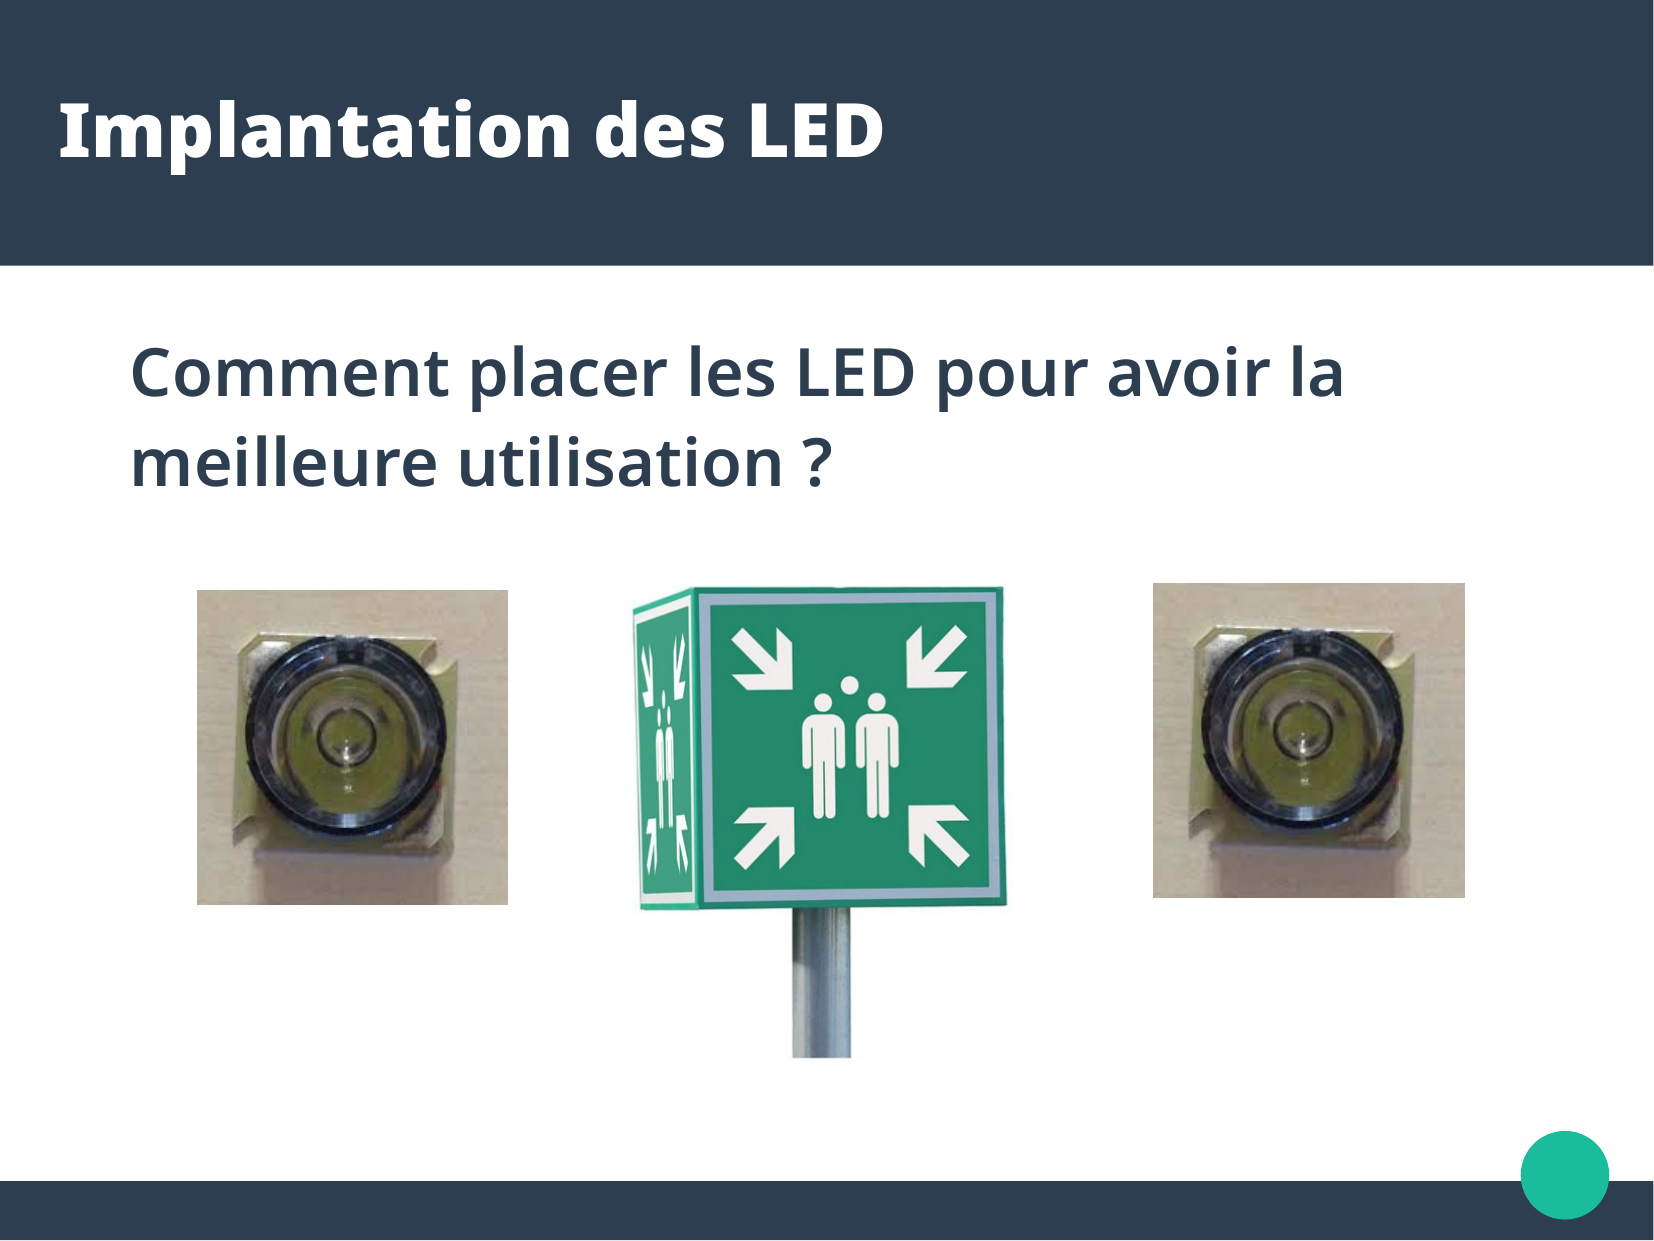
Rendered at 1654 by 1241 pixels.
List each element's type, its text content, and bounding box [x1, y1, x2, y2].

picture [197, 590, 508, 905]
list Comment placer les LED pour avoir la meilleure utilisation ? [59, 324, 1595, 1152]
picture [1153, 583, 1465, 898]
picture [545, 519, 1099, 1084]
title Implantation des LED [59, 49, 1595, 207]
